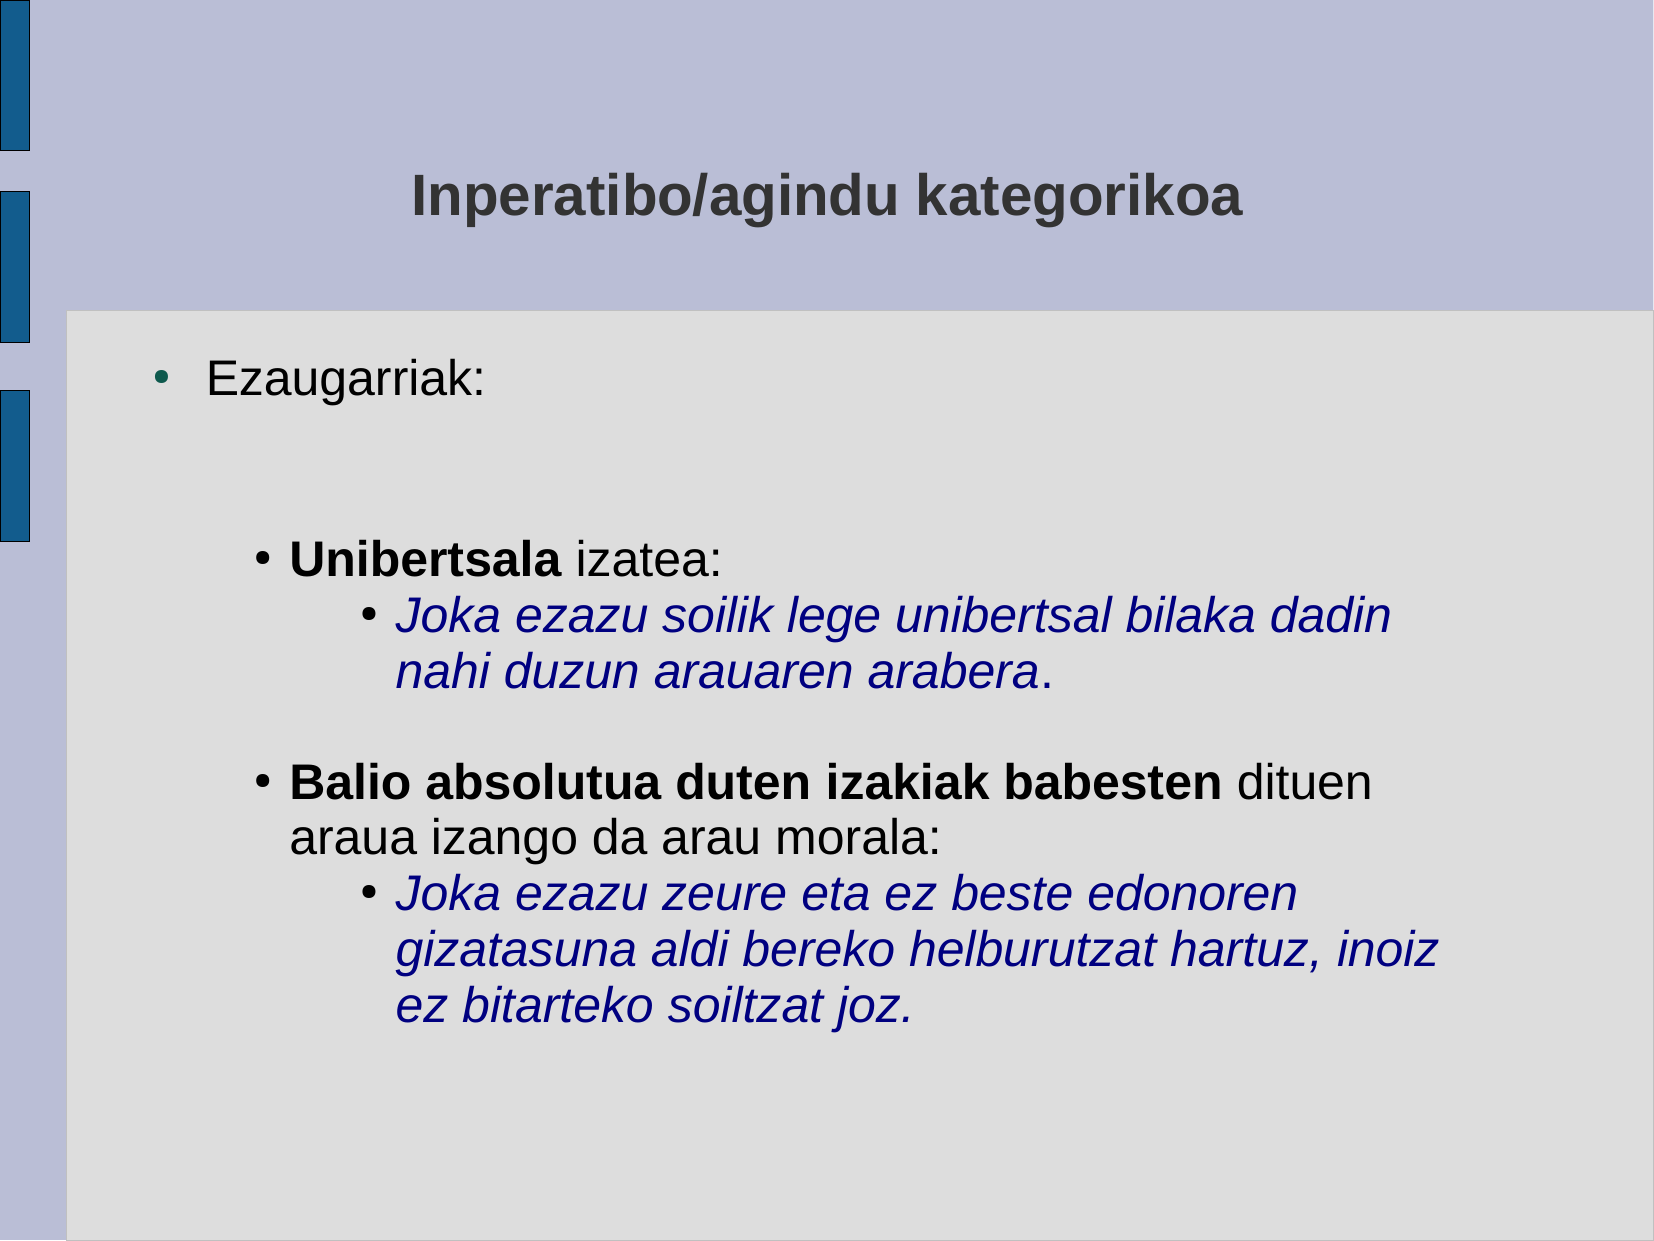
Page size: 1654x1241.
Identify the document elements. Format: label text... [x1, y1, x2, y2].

list Ezaugarriak: [134, 350, 1516, 502]
title Inperatibo/agindu kategorikoa [121, 91, 1534, 299]
text_box Unibertsala izatea: Joka ezazu soilik lege unibertsal bilaka dadin nahi duzun arauaren arabera. [147, 531, 1477, 753]
text_box Balio absolutua duten izakiak babesten dituen araua izango da arau morala: Joka ezazu zeure eta ez beste edonoren gizatasuna aldi bereko helburutzat hartuz, inoiz ez bitarteko soiltzat joz. [147, 753, 1477, 1034]
